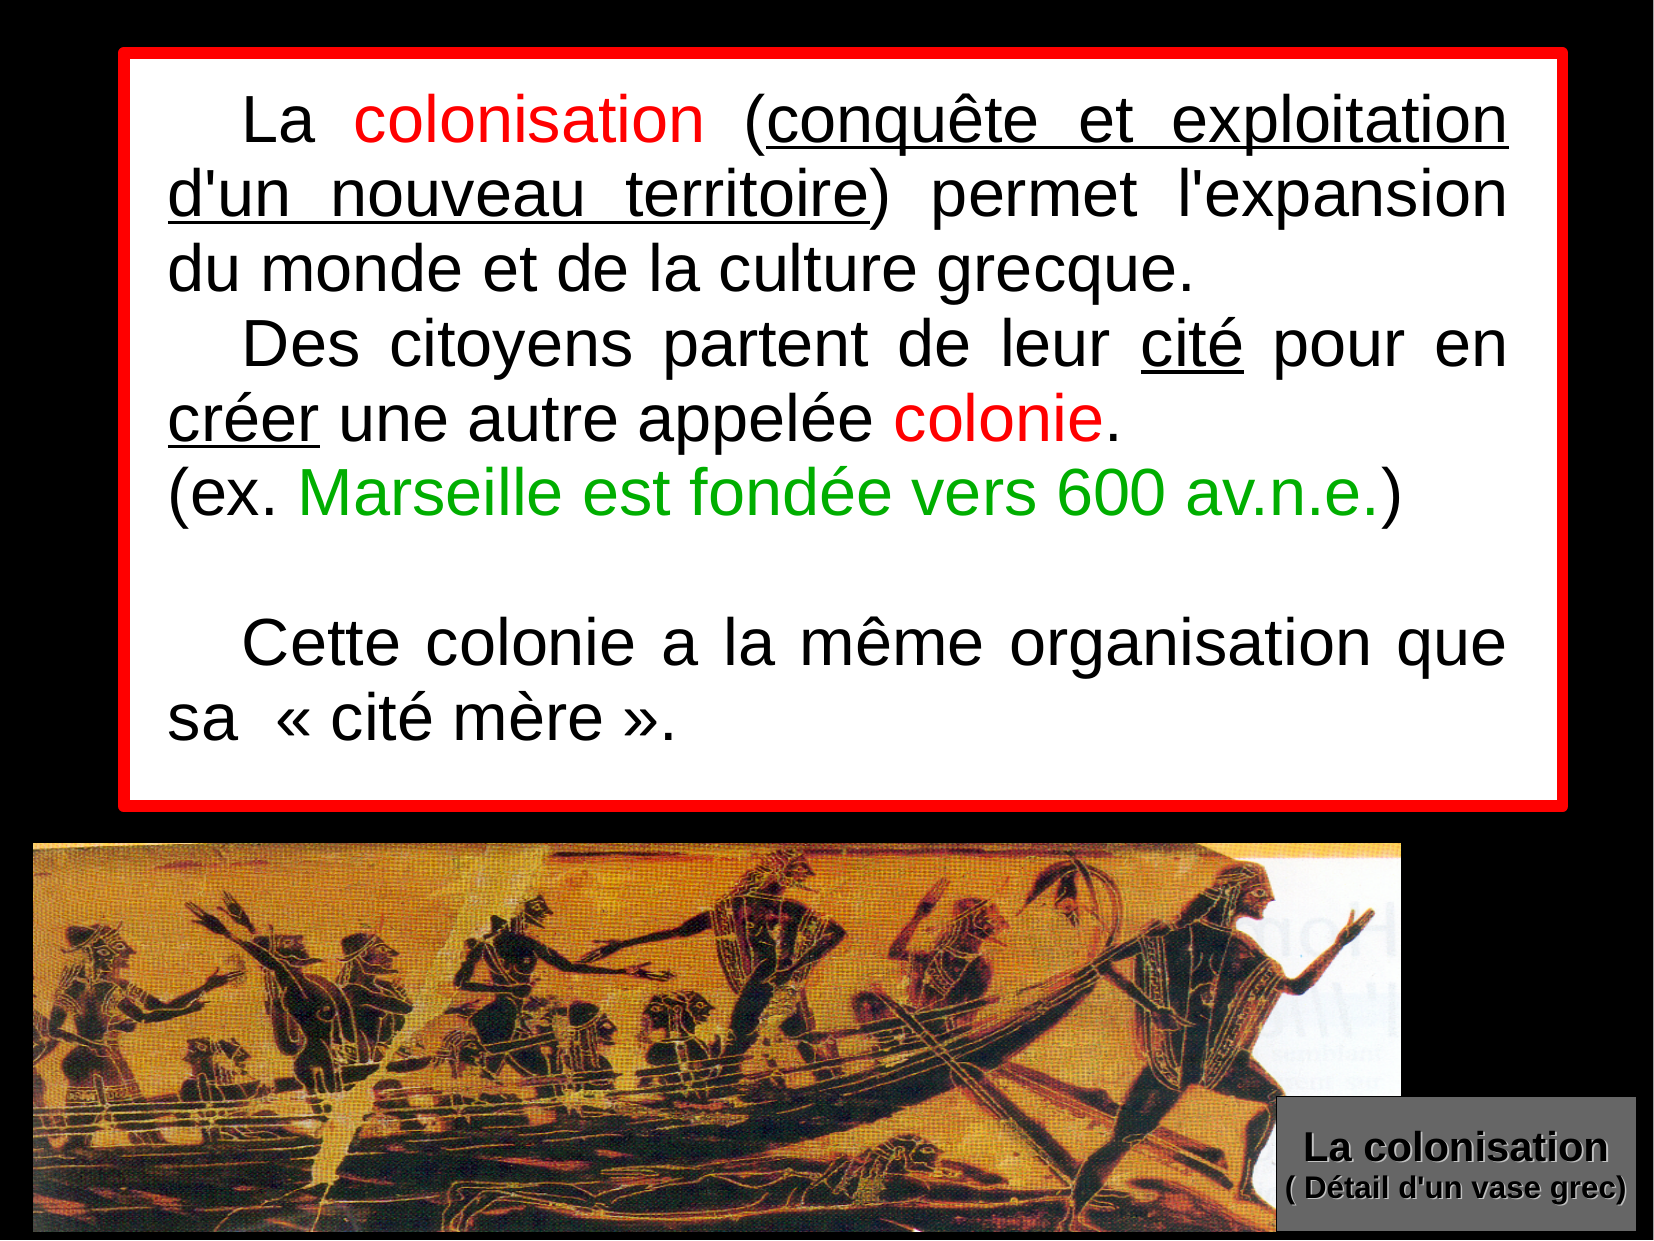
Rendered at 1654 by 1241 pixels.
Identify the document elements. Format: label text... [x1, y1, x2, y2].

picture [33, 843, 1401, 1232]
text_box La colonisation (conquête et exploitation d'un nouveau territoire) permet l'expansion du monde et de la culture grecque. Des citoyens partent de leur cité pour en créer une autre appelée colonie. (ex. Marseille est fondée vers 600 av.n.e.) Cette colonie a la même organisation que sa « cité mère ». [153, 74, 1524, 852]
text_box [123, 53, 1563, 807]
text_box La colonisation ( Détail d'un vase grec) [1276, 1096, 1637, 1232]
